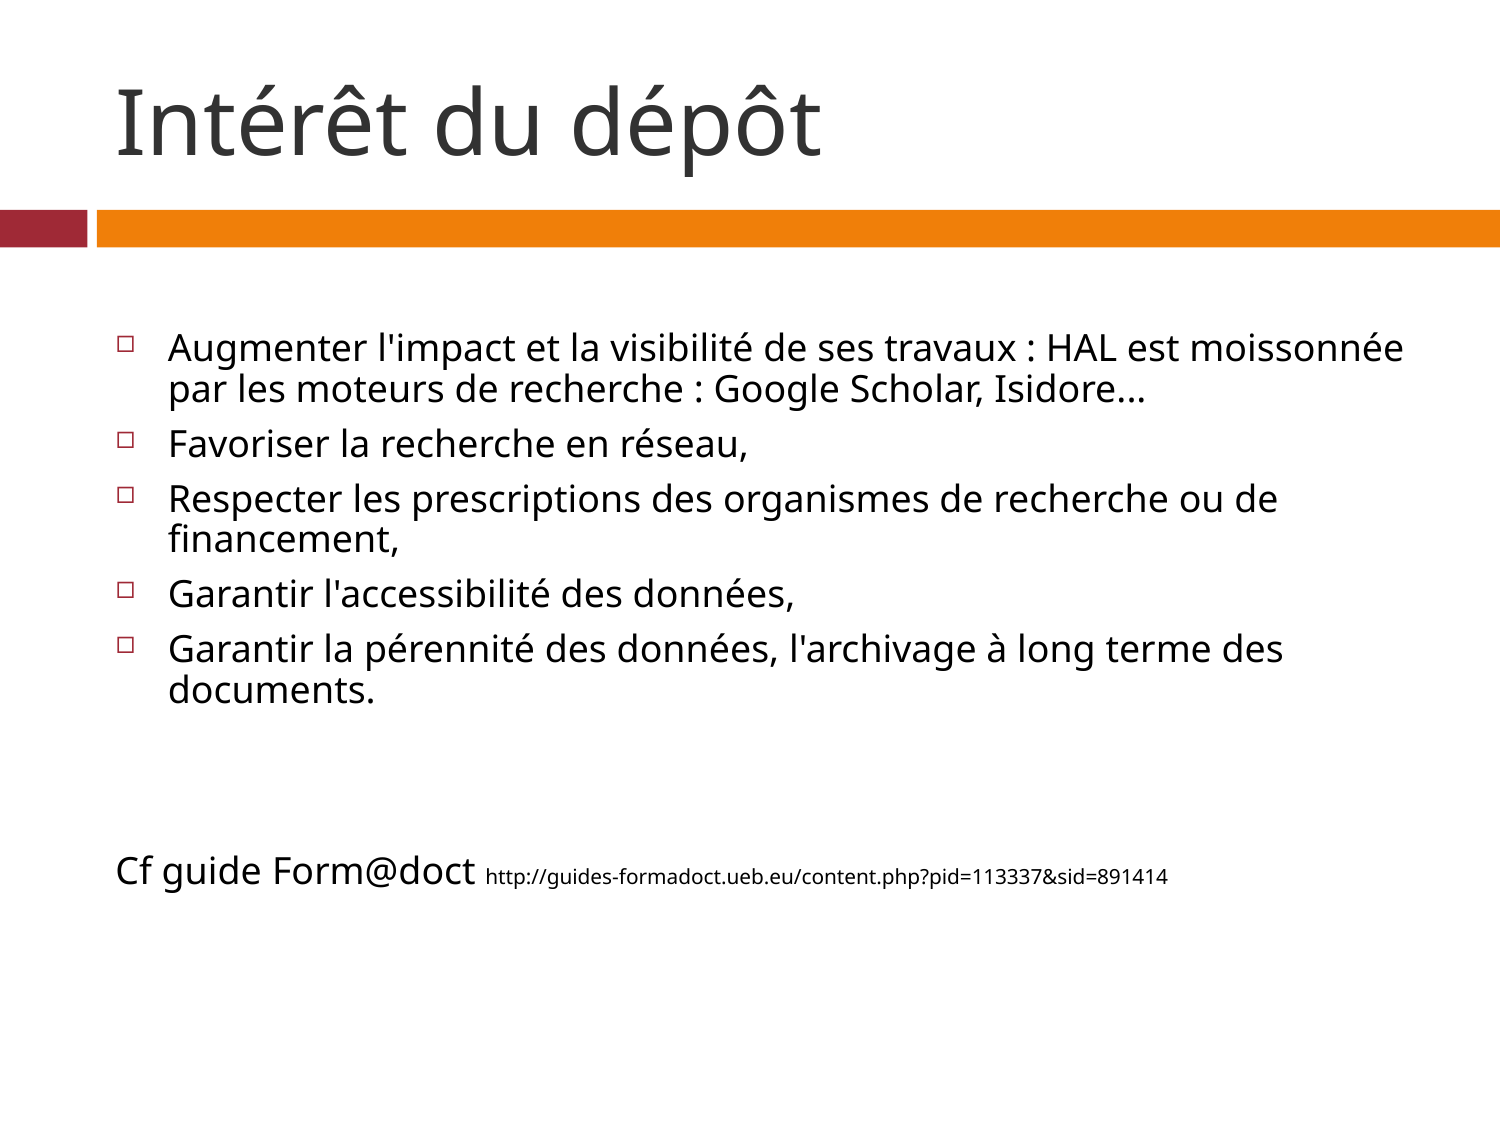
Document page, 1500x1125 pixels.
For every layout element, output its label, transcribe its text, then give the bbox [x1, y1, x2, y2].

title Intérêt du dépôt [100, 37, 1438, 200]
list Augmenter l'impact et la visibilité de ses travaux : HAL est moissonnée par les moteurs de recherche : Google Scholar, Isidore... Favoriser la recherche en réseau, Respecter les prescriptions des organismes de recherche ou de financement, Garantir l'accessibilité des données, Garantir la pérennité des données, l'archivage à long terme des documents. Cf guide Form@doct http://guides-formadoct.ueb.eu/content.php?pid=113337&sid=891414 [100, 262, 1438, 1000]
